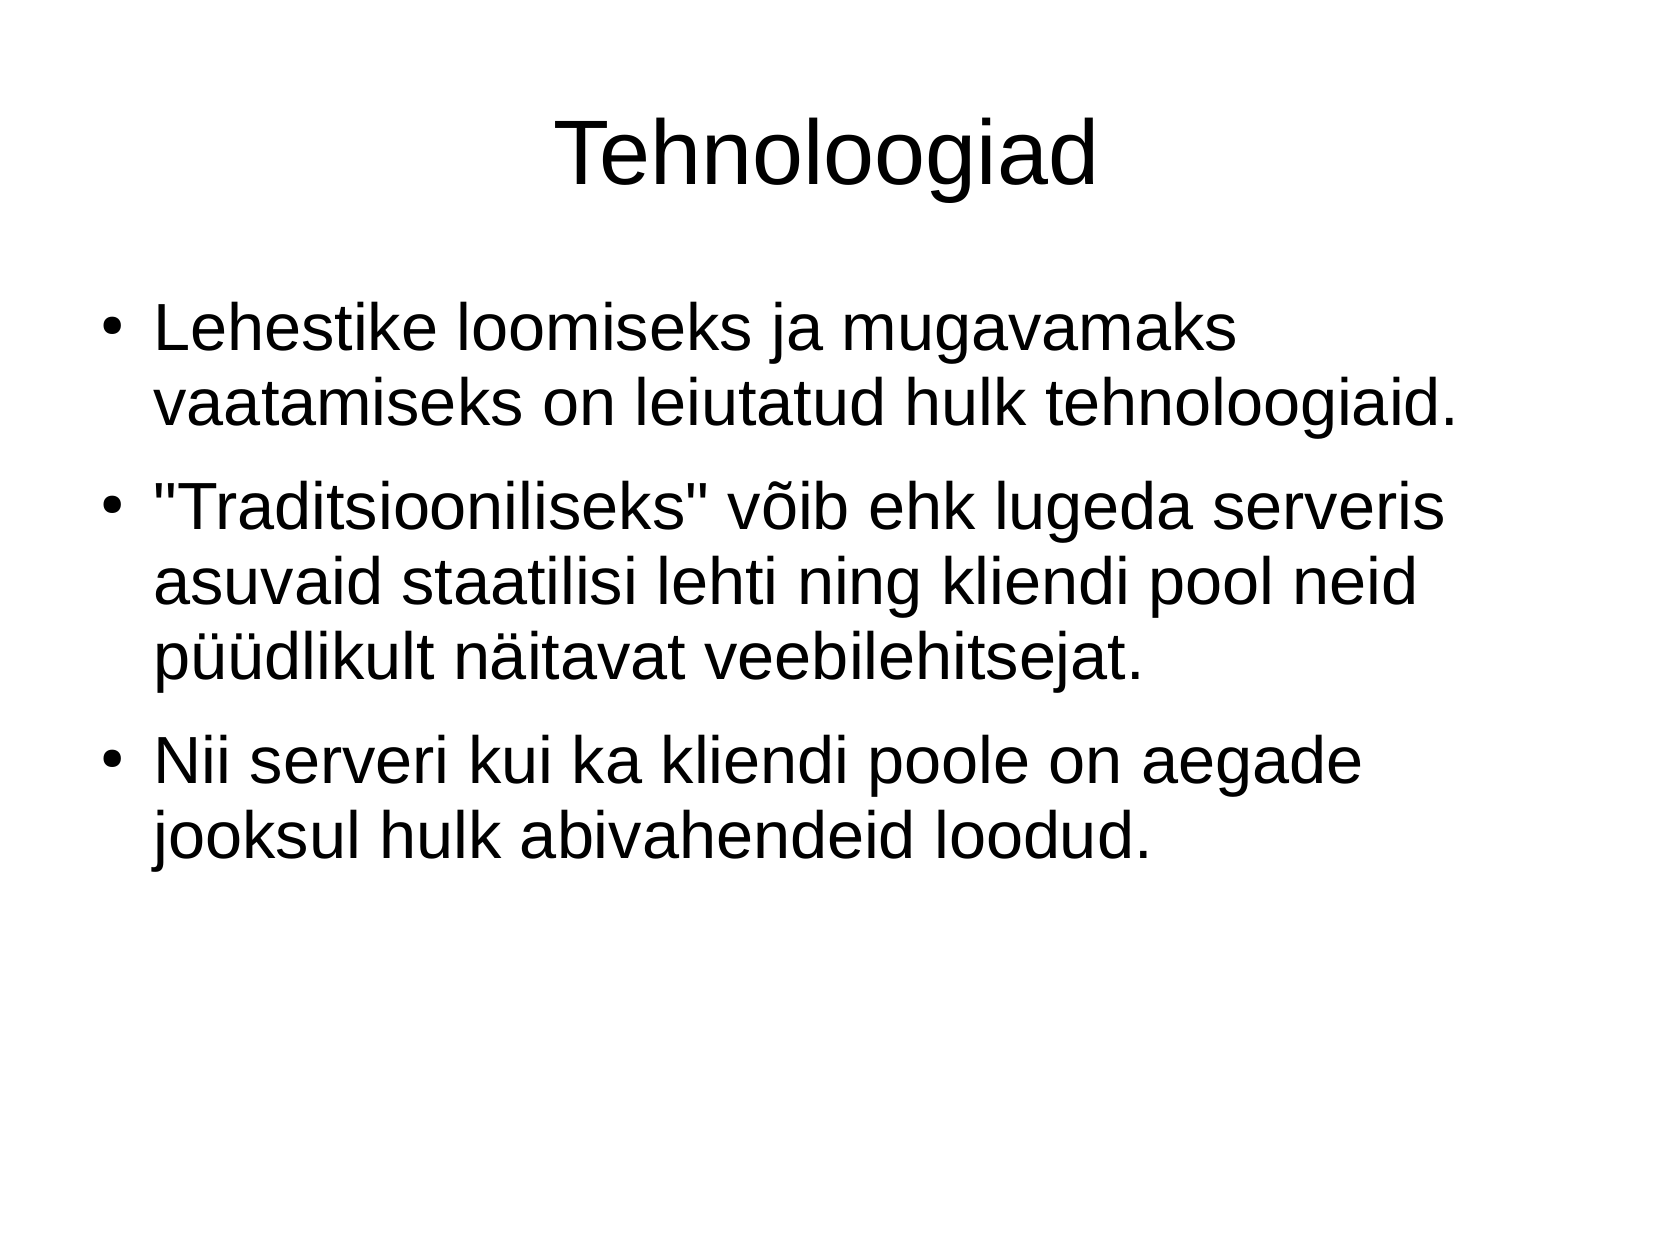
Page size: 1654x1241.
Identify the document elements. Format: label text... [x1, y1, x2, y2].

list Lehestike loomiseks ja mugavamaks vaatamiseks on leiutatud hulk tehnoloogiaid. "Traditsiooniliseks" võib ehk lugeda serveris asuvaid staatilisi lehti ning kliendi pool neid püüdlikult näitavat veebilehitsejat. Nii serveri kui ka kliendi poole on aegade jooksul hulk abivahendeid loodud. [82, 290, 1571, 1094]
title Tehnoloogiad [82, 56, 1571, 250]
